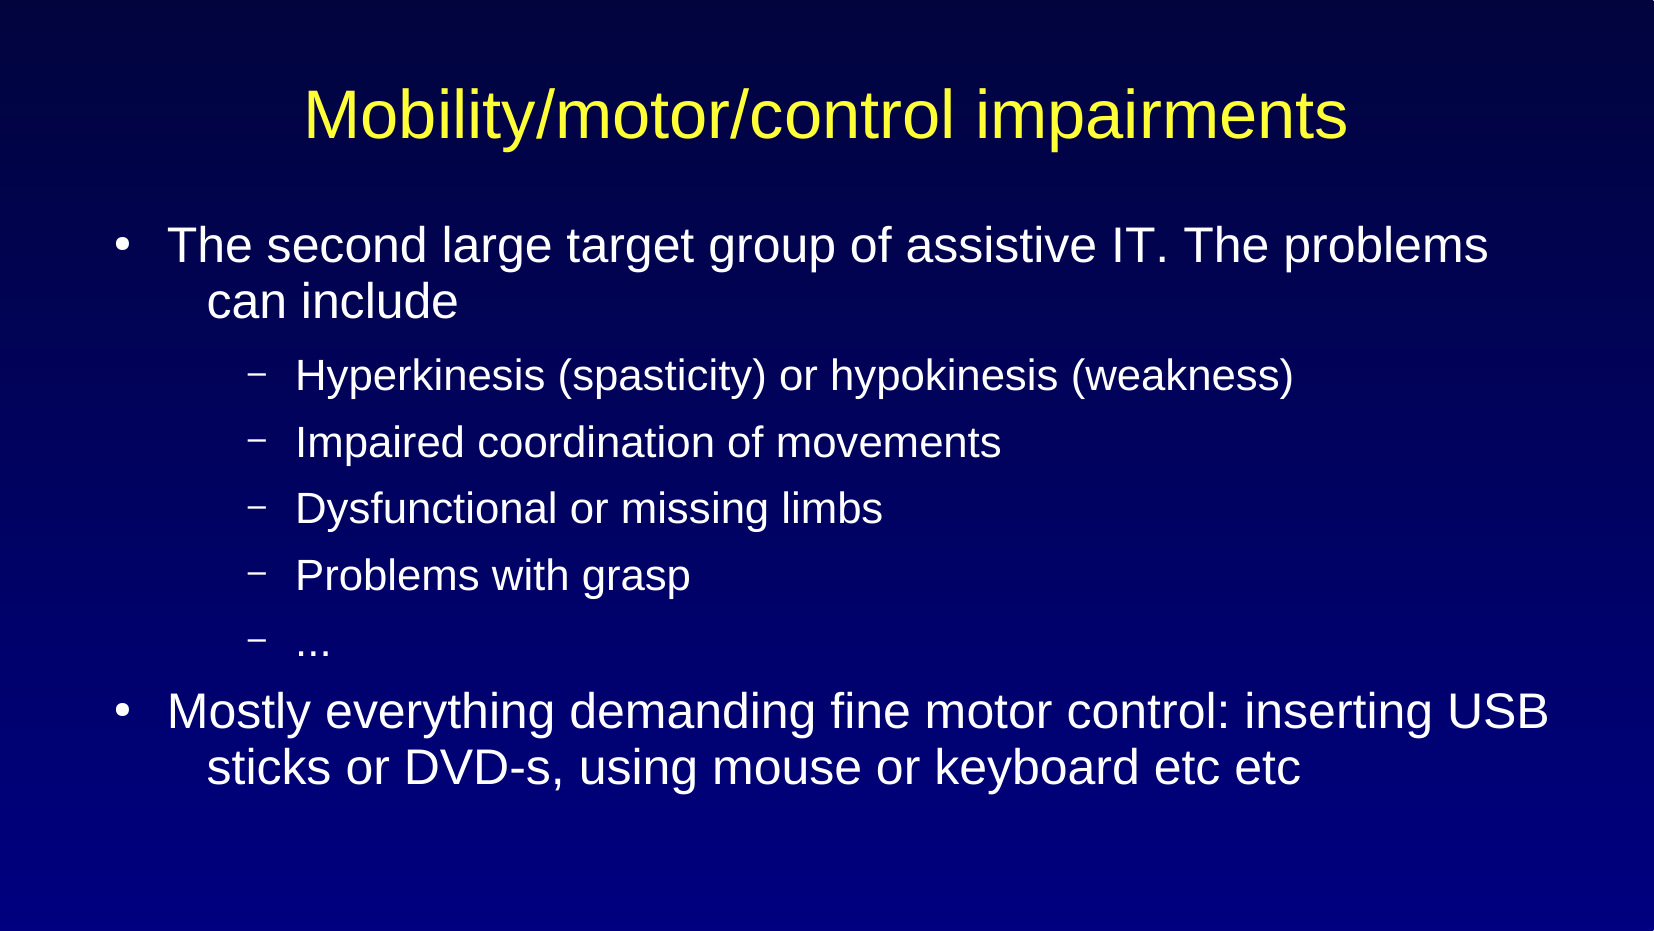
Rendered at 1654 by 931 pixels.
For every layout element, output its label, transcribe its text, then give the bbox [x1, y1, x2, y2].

list The second large target group of assistive IT. The problems can include Hyperkinesis (spasticity) or hypokinesis (weakness) Impaired coordination of movements Dysfunctional or missing limbs Problems with grasp ... Mostly everything demanding fine motor control: inserting USB sticks or DVD-s, using mouse or keyboard etc etc [82, 217, 1571, 795]
title Mobility/motor/control impairments [82, 37, 1571, 193]
